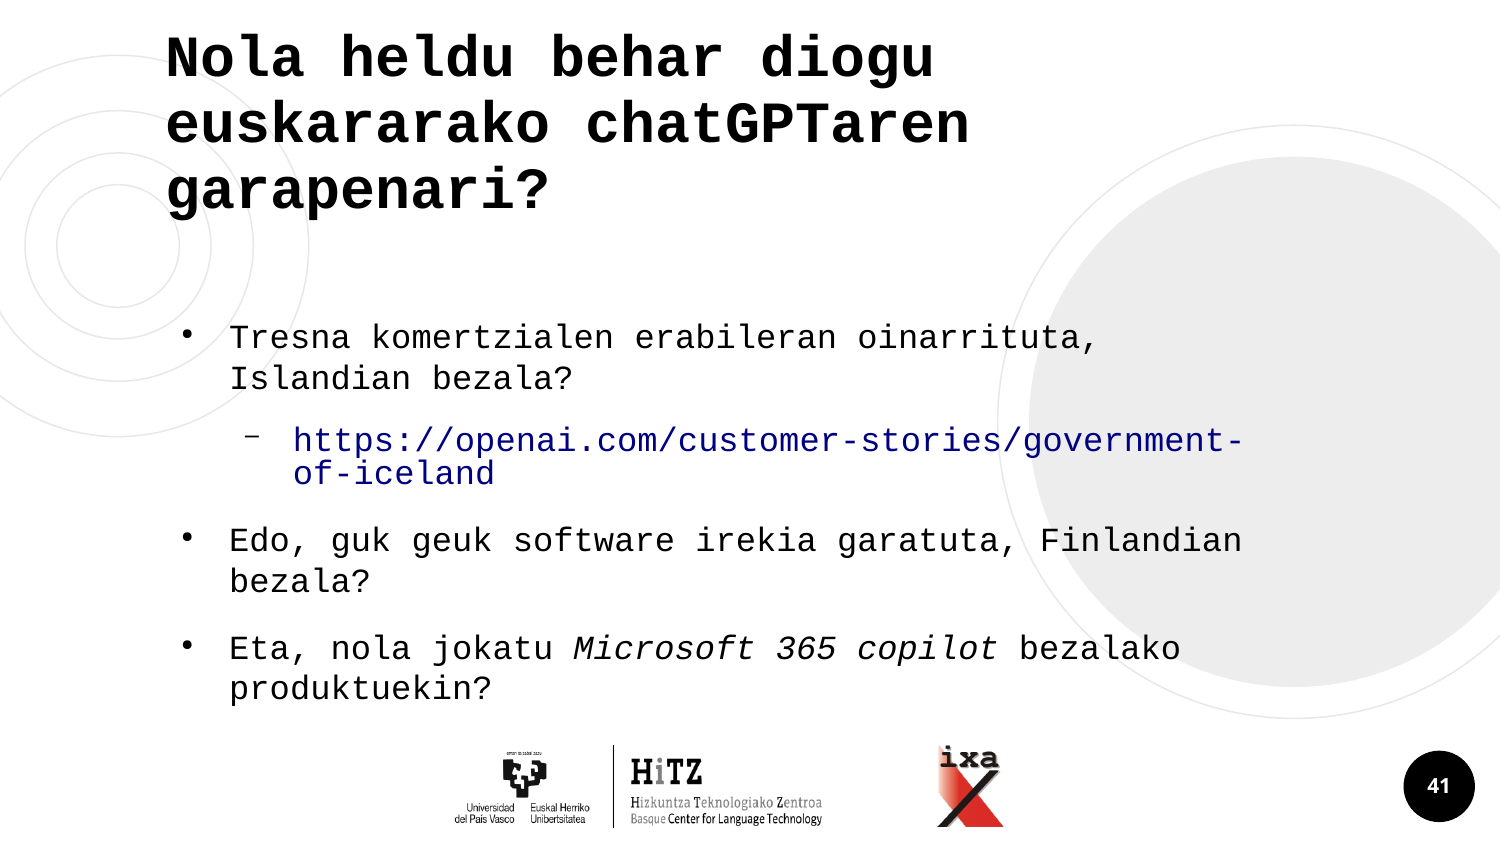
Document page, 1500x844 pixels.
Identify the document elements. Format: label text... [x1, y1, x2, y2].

text_box <zenbakia> [1403, 750, 1475, 823]
title Nola heldu behar diogu euskararako chatGPTaren garapenari? [165, 27, 1312, 226]
list Tresna komertzialen erabileran oinarrituta, Islandian bezala? https://openai.com/customer-stories/government-of-iceland Edo, guk geuk software irekia garatuta, Finlandian bezala? Eta, nola jokatu Microsoft 365 copilot bezalako produktuekin? [165, 248, 1252, 674]
picture [450, 745, 827, 828]
picture [937, 744, 1004, 827]
